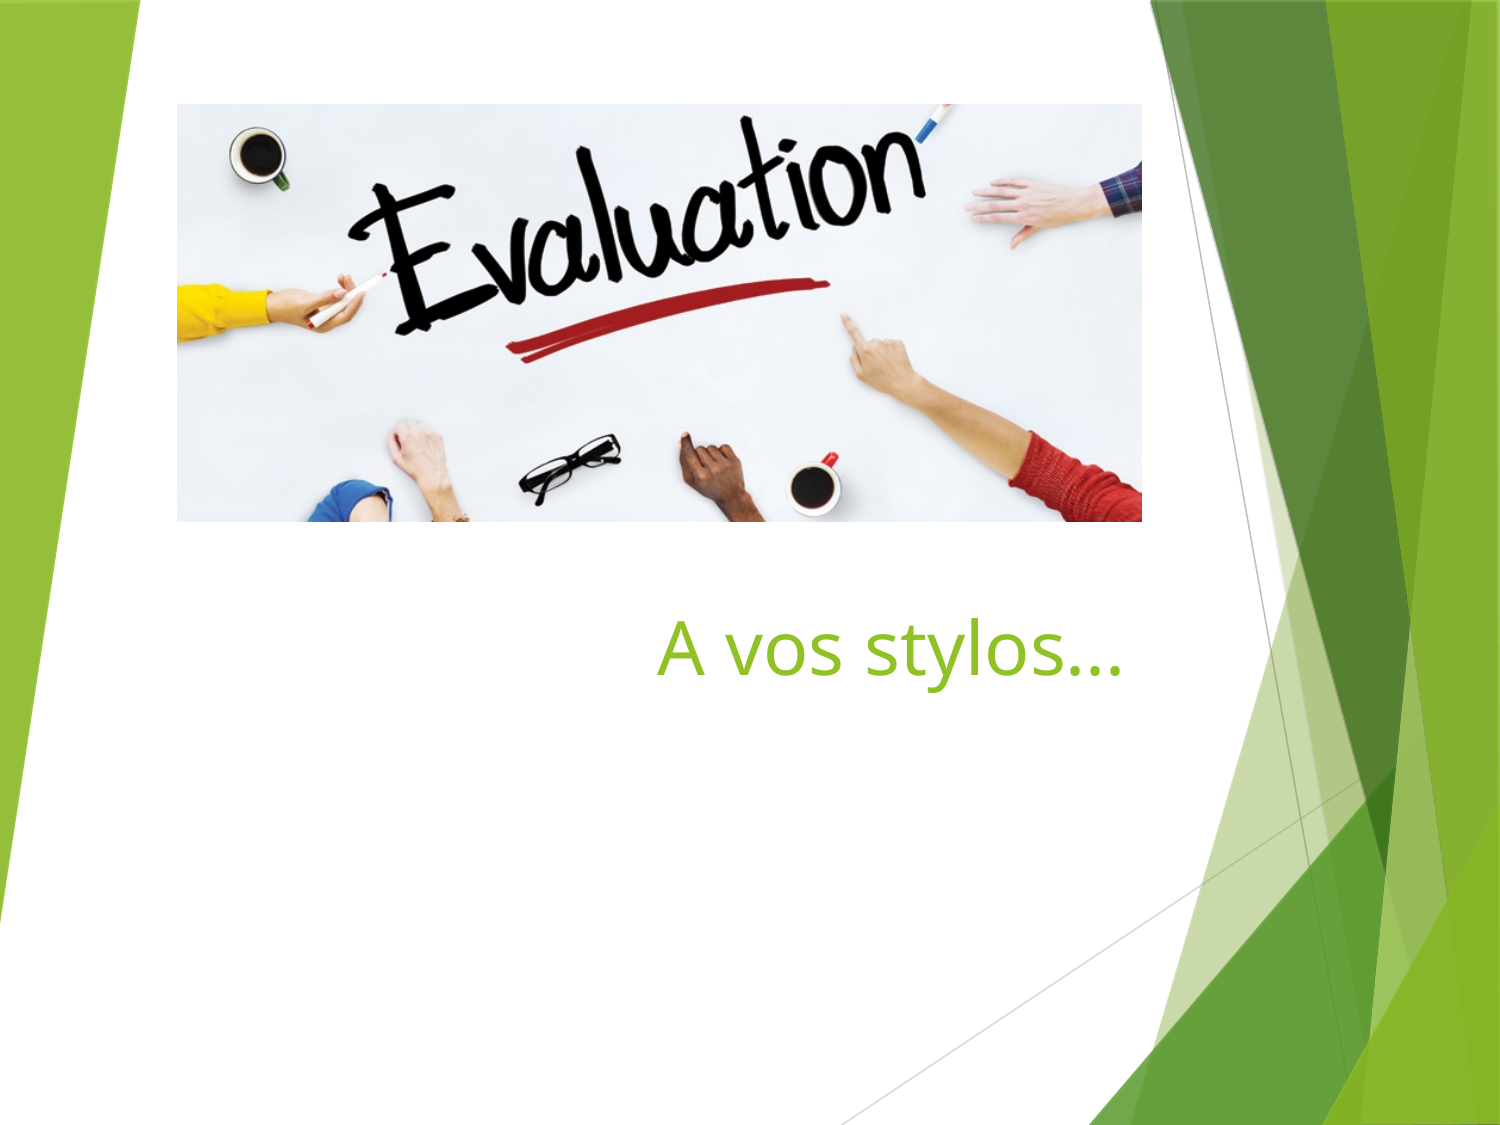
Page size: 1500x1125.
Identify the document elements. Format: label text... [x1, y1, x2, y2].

title A vos stylos... [185, 522, 1142, 698]
picture [177, 104, 1142, 522]
